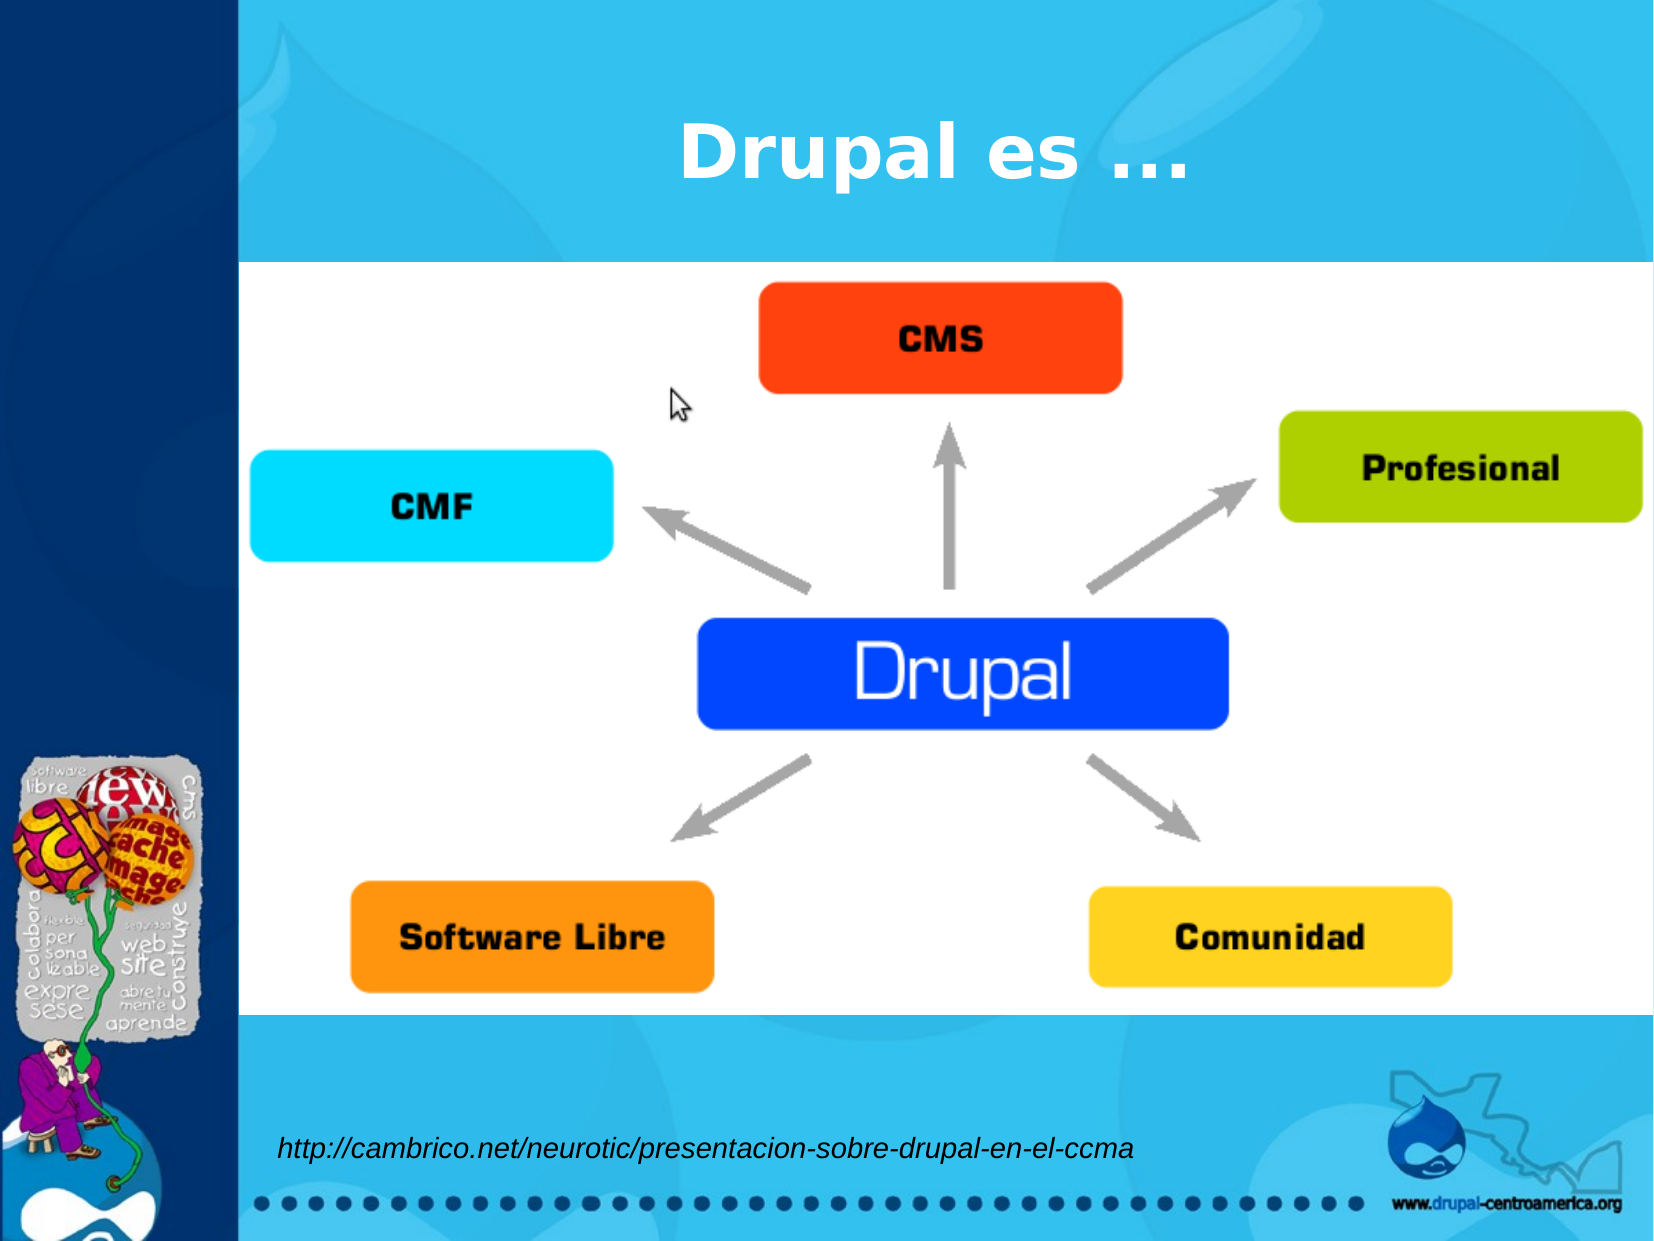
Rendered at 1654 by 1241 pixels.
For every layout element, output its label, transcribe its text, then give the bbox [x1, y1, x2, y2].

text_box http://cambrico.net/neurotic/presentacion-sobre-drupal-en-el-ccma [262, 1125, 1351, 1173]
title Drupal es ... [300, 56, 1571, 250]
picture [0, 0, 1654, 1241]
